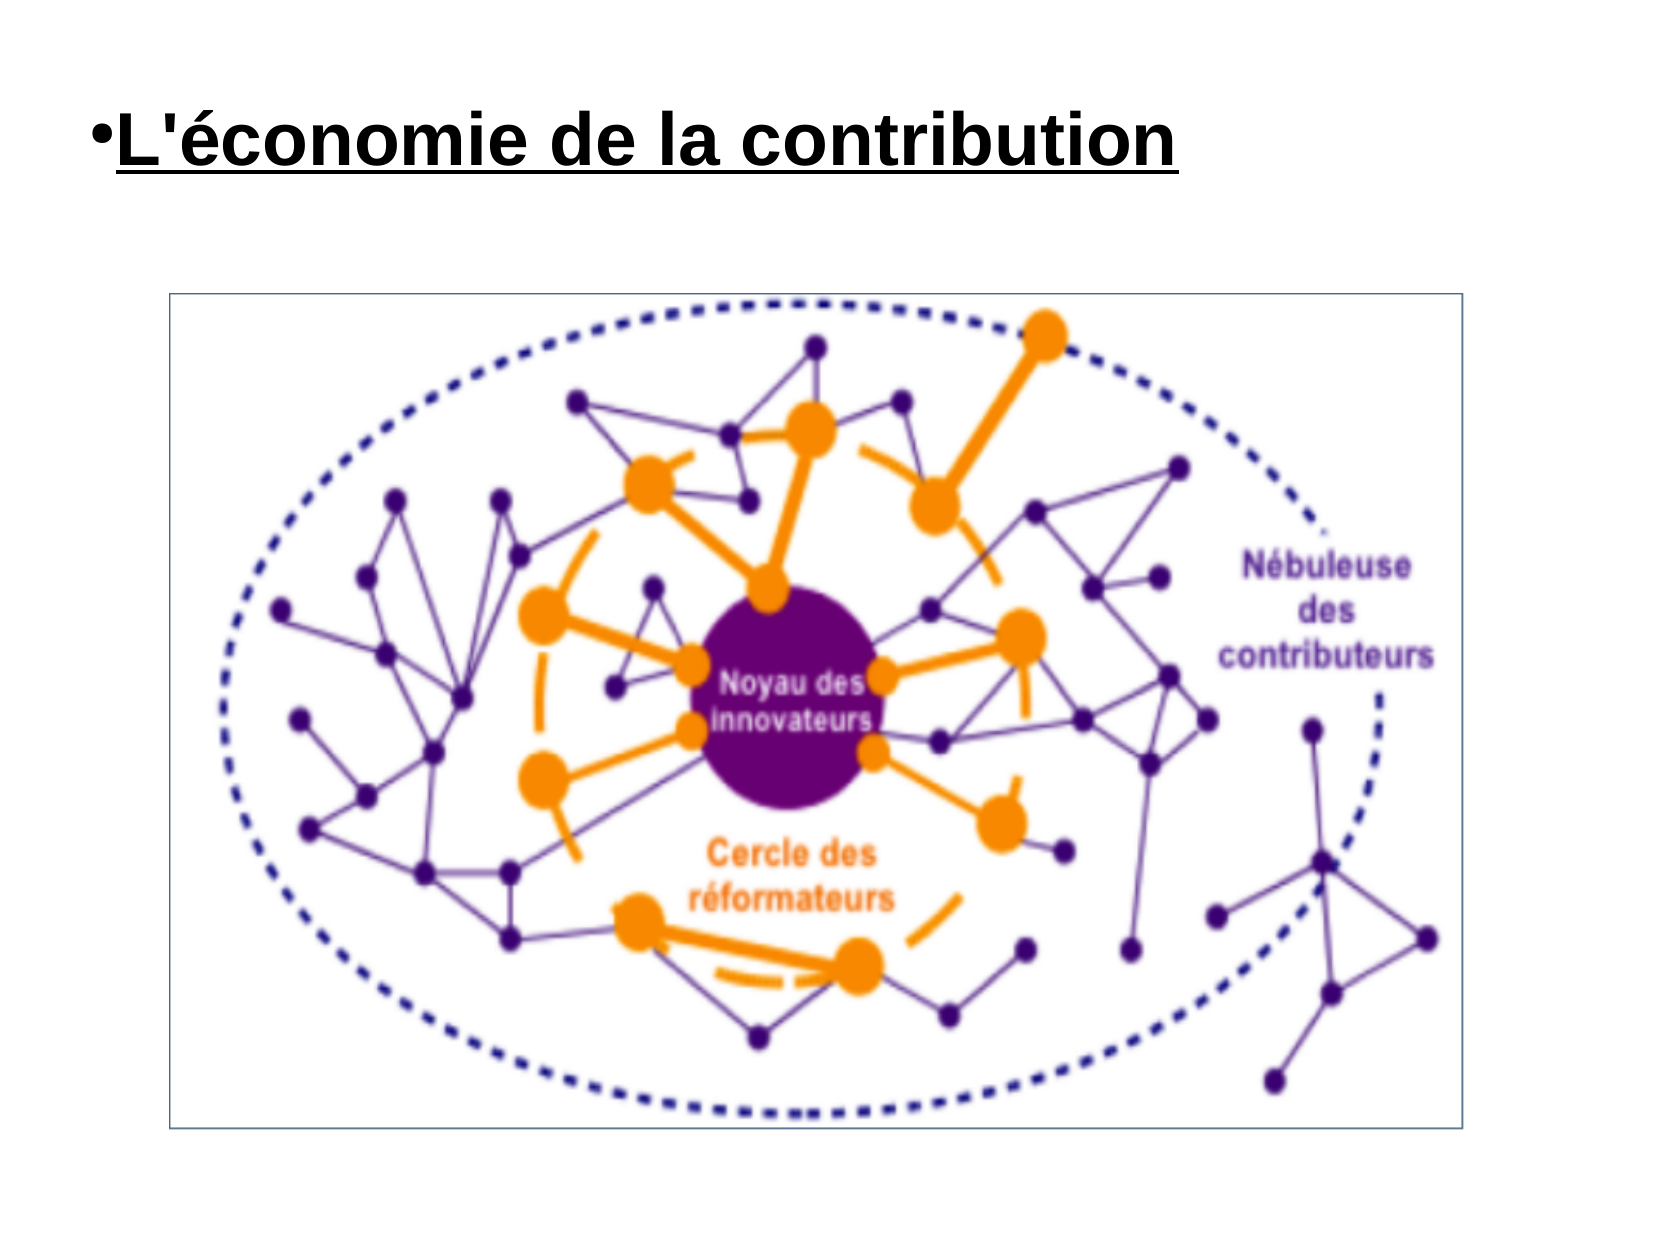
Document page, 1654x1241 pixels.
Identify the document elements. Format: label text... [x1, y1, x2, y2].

title L'économie de la contribution [74, 32, 1563, 240]
picture [169, 293, 1467, 1133]
